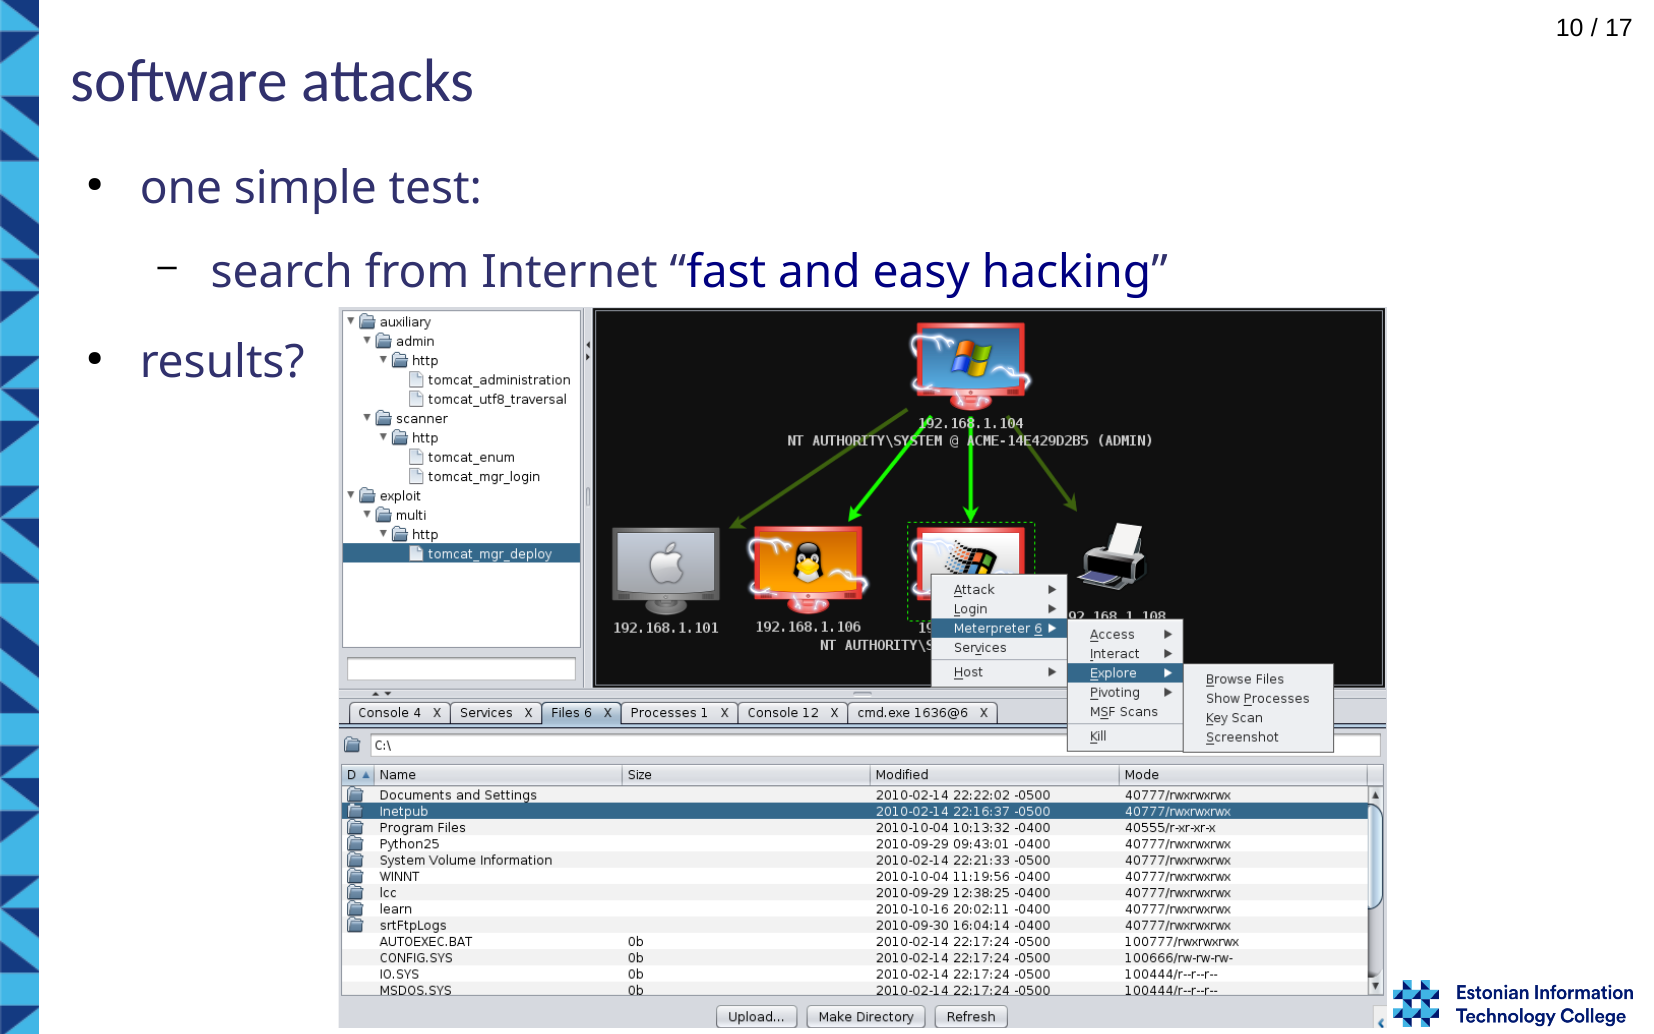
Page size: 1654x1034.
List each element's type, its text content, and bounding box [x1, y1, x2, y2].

title software attacks [70, 41, 1630, 130]
picture [1393, 980, 1633, 1027]
list one simple test: search from Internet “fast and easy hacking” results? [68, 153, 1630, 957]
picture [338, 307, 1387, 1028]
